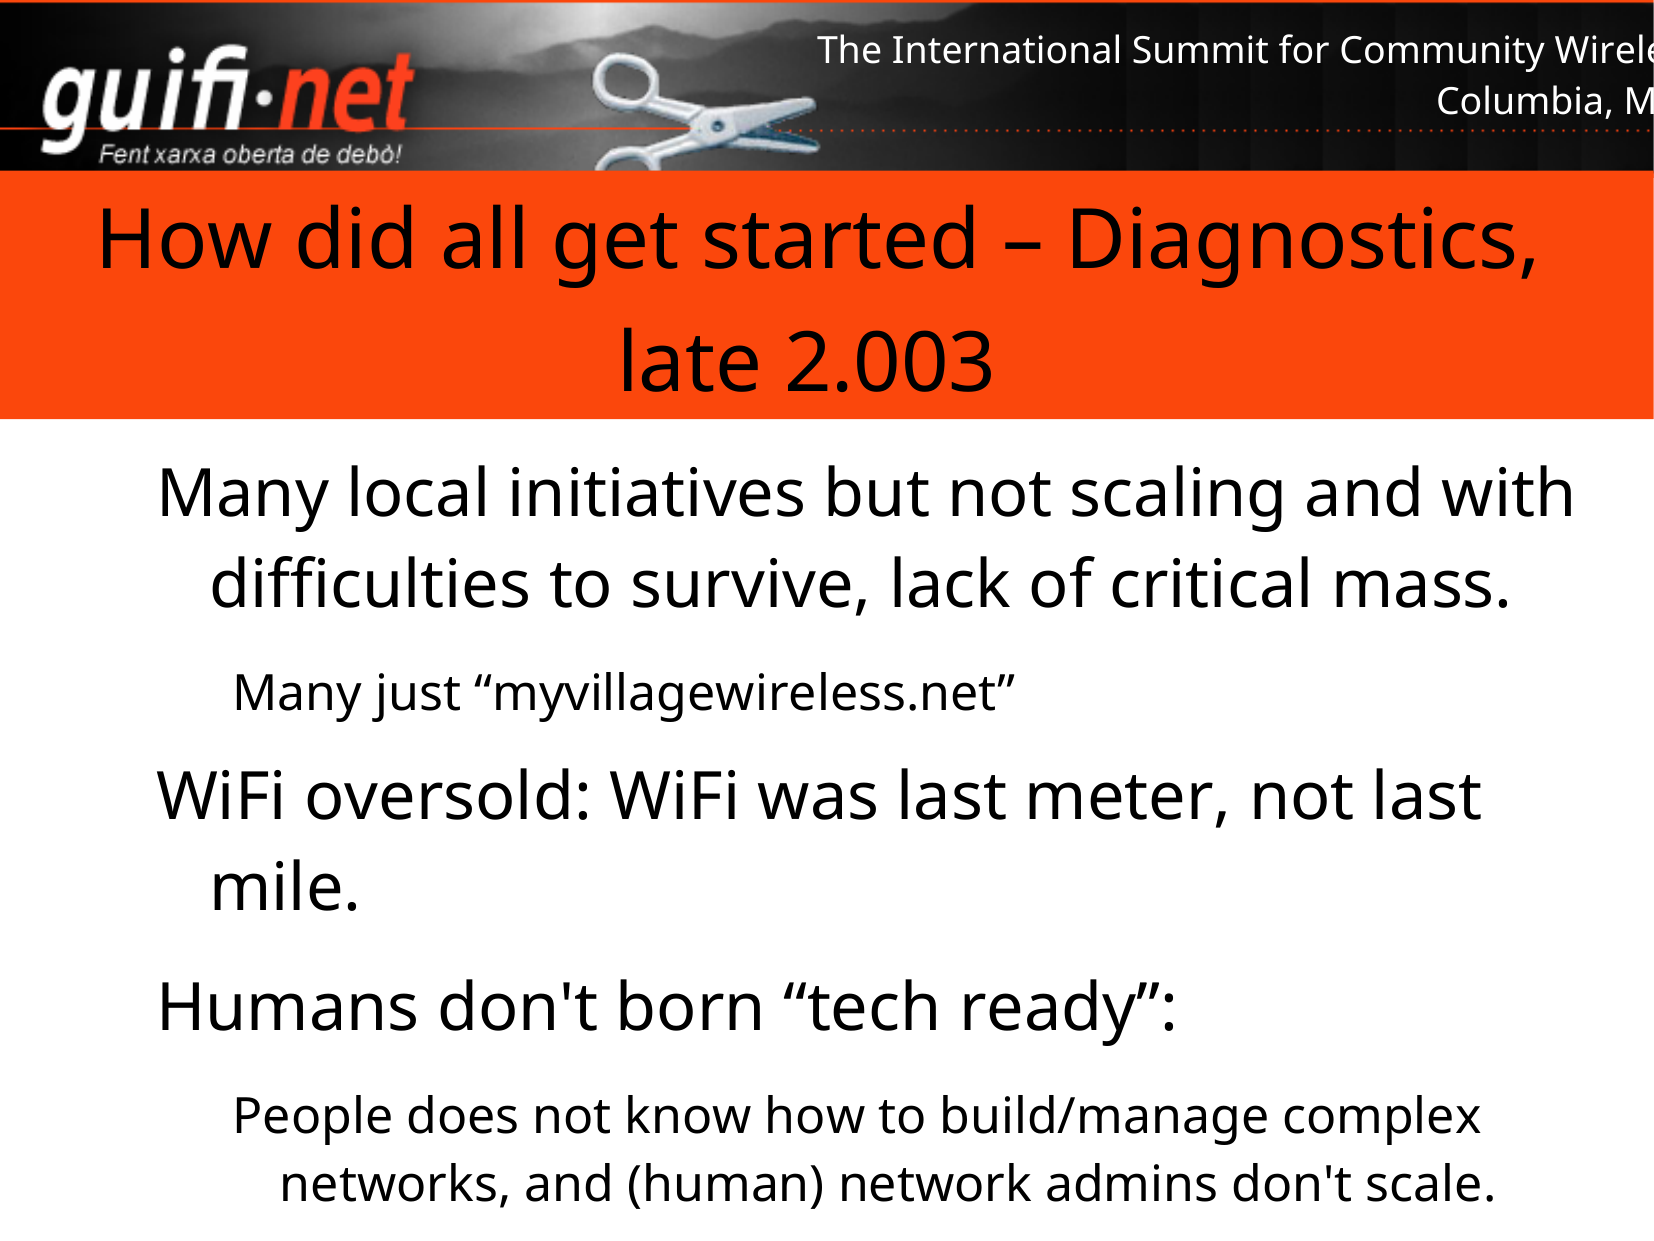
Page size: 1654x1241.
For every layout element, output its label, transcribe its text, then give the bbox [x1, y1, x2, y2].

picture [0, 0, 1654, 170]
list Many local initiatives but not scaling and with difficulties to survive, lack of critical mass. Many just “myvillagewireless.net” WiFi oversold: WiFi was last meter, not last mile. Humans don't born “tech ready”: People does not know how to build/manage complex networks, and (human) network admins don't scale. Still some territories with no broadband access Legal concerns / obsolete (pre-wifi) regulations [138, 445, 1589, 1233]
title How did all get started – Diagnostics, late 2.003 [20, 195, 1618, 403]
